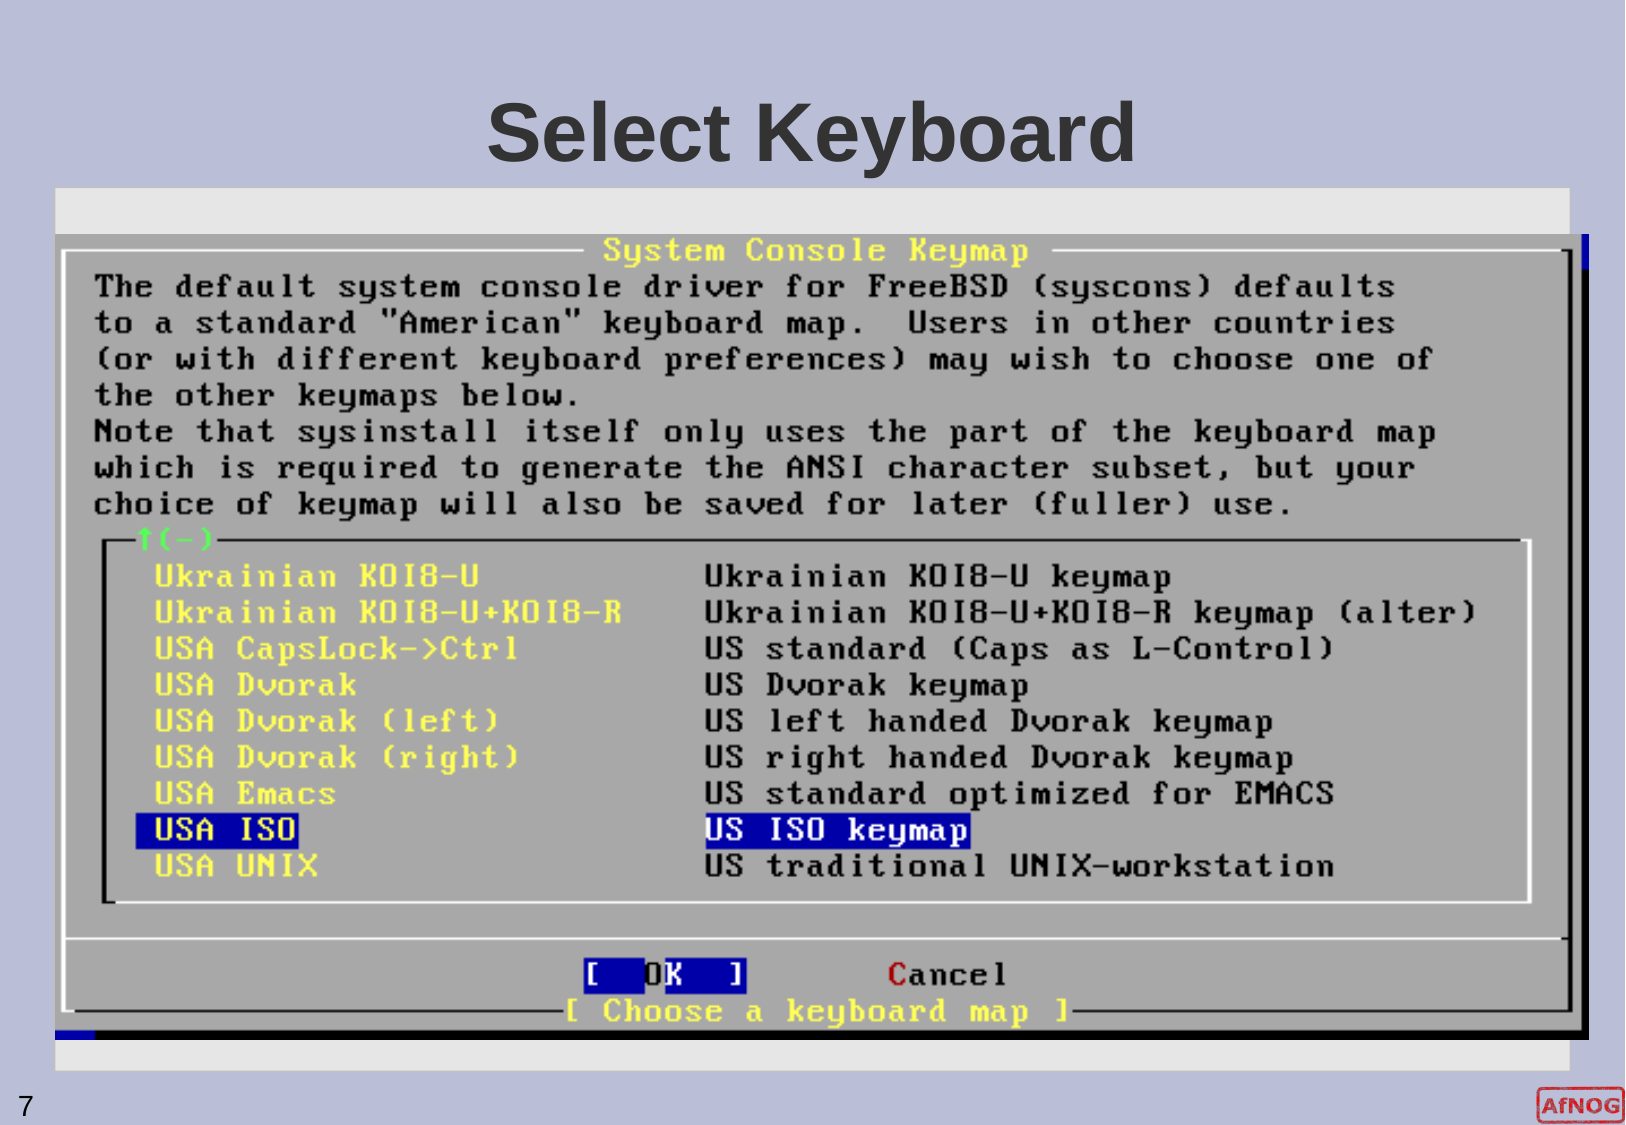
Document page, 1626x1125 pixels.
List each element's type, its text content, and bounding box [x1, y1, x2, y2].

picture [1535, 1085, 1626, 1125]
text_box Select Keyboard [54, 44, 1571, 215]
picture [55, 234, 1589, 1040]
